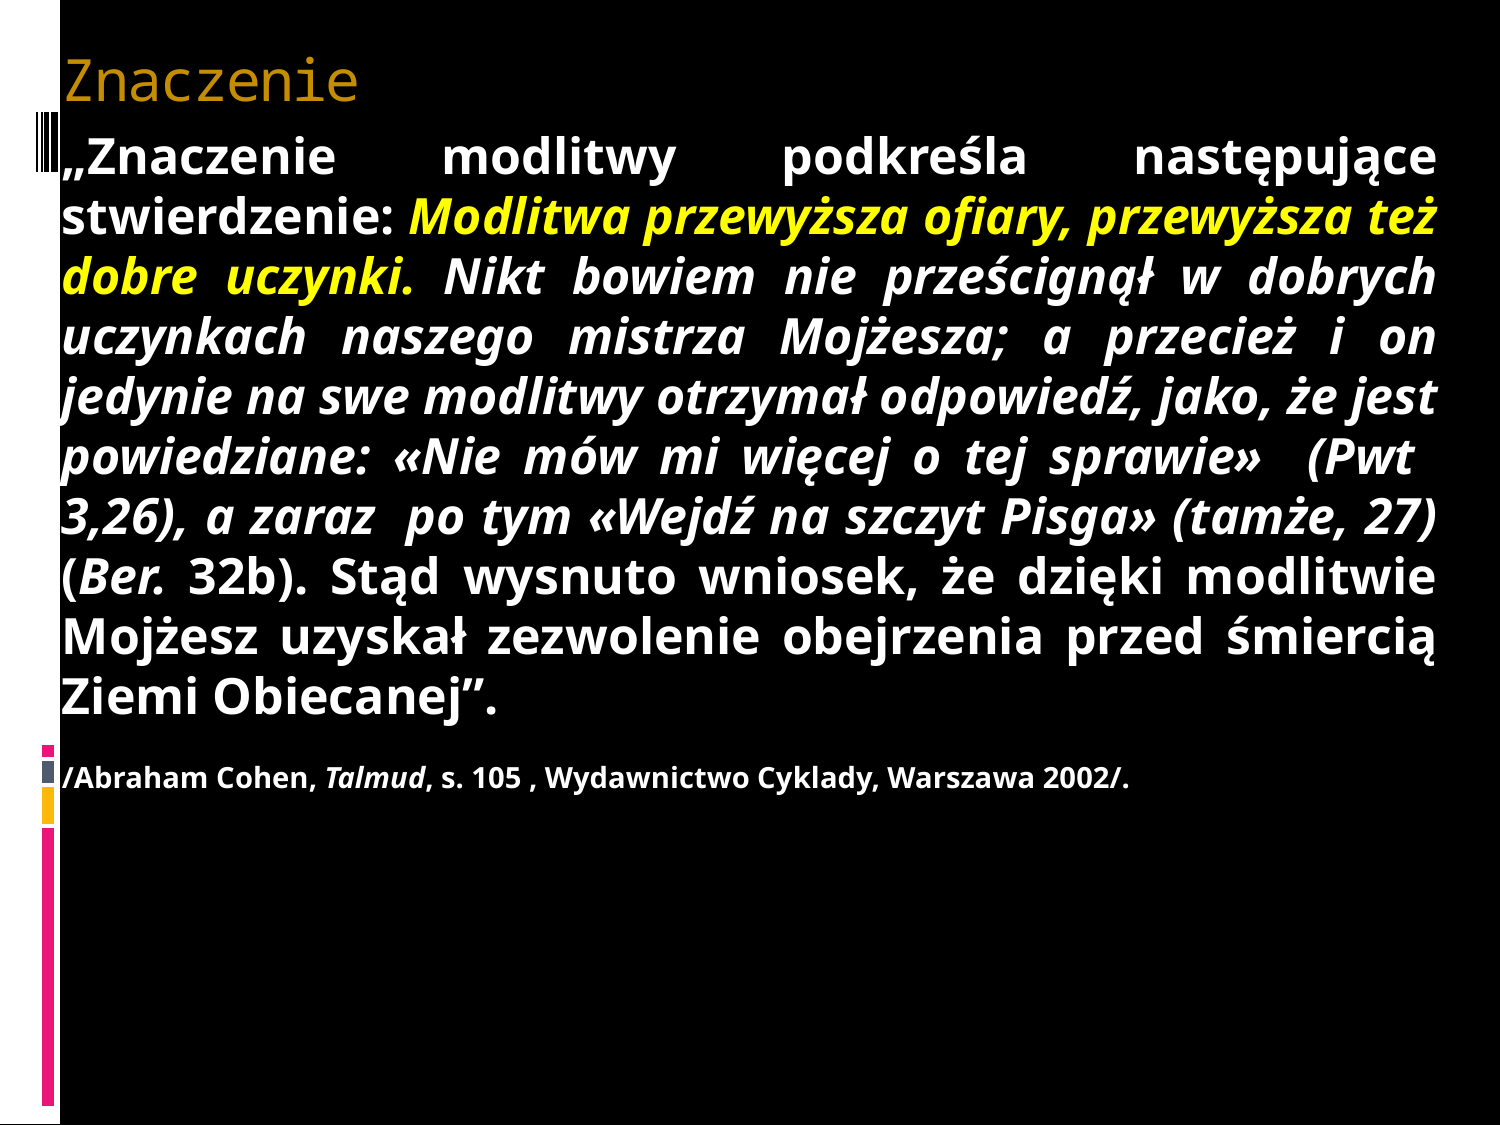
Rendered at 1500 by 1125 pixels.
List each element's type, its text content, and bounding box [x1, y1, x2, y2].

title Znaczenie [46, 35, 1442, 117]
text_box „Znaczenie modlitwy podkreśla następujące stwierdzenie: Modlitwa przewyższa ofiary, przewyższa też dobre uczynki. Nikt bowiem nie prześcignął w dobrych uczynkach naszego mistrza Mojżesza; a przecież i on jedynie na swe modlitwy otrzymał odpowiedź, jako, że jest powiedziane: «Nie mów mi więcej o tej sprawie» (Pwt 3,26), a zaraz po tym «Wejdź na szczyt Pisga» (tamże, 27) (Ber. 32b). Stąd wysnuto wniosek, że dzięki modlitwie Mojżesz uzyskał zezwolenie obejrzenia przed śmiercią Ziemi Obiecanej”. /Abraham Cohen, Talmud, s. 105 , Wydawnictwo Cyklady, Warszawa 2002/. [46, 117, 1454, 1067]
